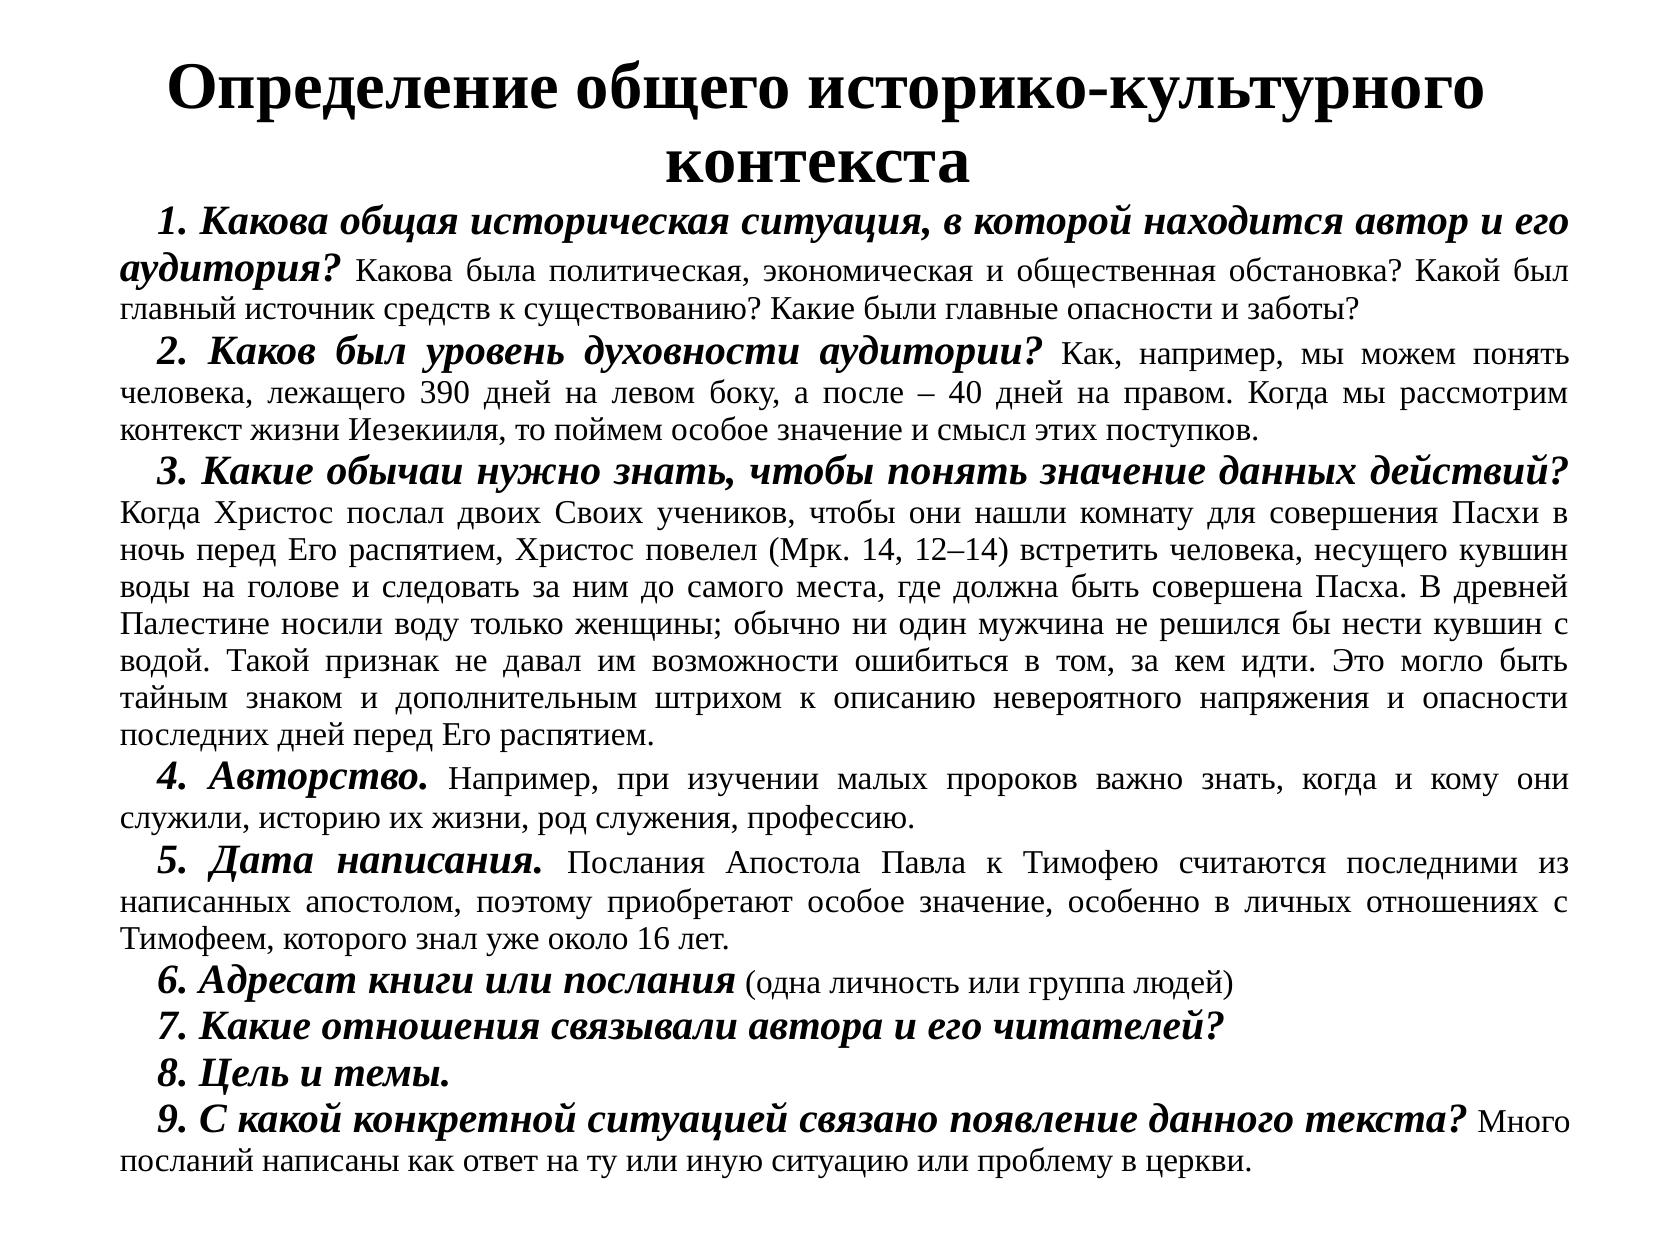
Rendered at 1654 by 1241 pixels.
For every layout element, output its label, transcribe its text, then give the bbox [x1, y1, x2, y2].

subtitle Определение общего историко-культурного контекста 1. Какова общая историческая ситуация, в которой находится автор и его аудитория? Какова была политическая, экономическая и общественная обстановка? Какой был главный источник средств к существованию? Какие были главные опасности и заботы? 2. Каков был уровень духовности аудитории? Как, например, мы можем понять человека, лежащего 390 дней на левом боку, а после – 40 дней на правом. Когда мы рассмотрим контекст жизни Иезекииля, то поймем особое значение и смысл этих поступков. 3. Какие обычаи нужно знать, чтобы понять значение данных действий? Когда Христос послал двоих Своих учеников, чтобы они нашли комнату для совершения Пасхи в ночь перед Его распятием, Христос повелел (Мрк. 14, 12–14) встретить человека, несущего кувшин воды на голове и следовать за ним до самого места, где должна быть совершена Пасха. В древней Палестине носили воду только женщины; обычно ни один мужчина не решился бы нести кувшин с водой. Такой признак не давал им возможности ошибиться в том, за кем идти. Это могло быть тайным знаком и дополнительным штрихом к описанию невероятного напряжения и опасности последних дней перед Его распятием. 4. Авторство. Например, при изучении малых пророков важно знать, когда и кому они служили, историю их жизни, род служения, профессию. 5. Дата написания. Послания Апостола Павла к Тимофею считаются последними из написанных апостолом, поэтому приобретают особое значение, особенно в личных отношениях с Тимофеем, которого знал уже около 16 лет. 6. Адресат книги или послания (одна личность или группа людей) 7. Какие отношения связывали автора и его читателей? 8. Цель и темы. 9. С какой конкретной ситуацией связано появление данного текста? Много посланий написаны как ответ на ту или иную ситуацию или проблему в церкви. [82, 49, 1571, 1232]
